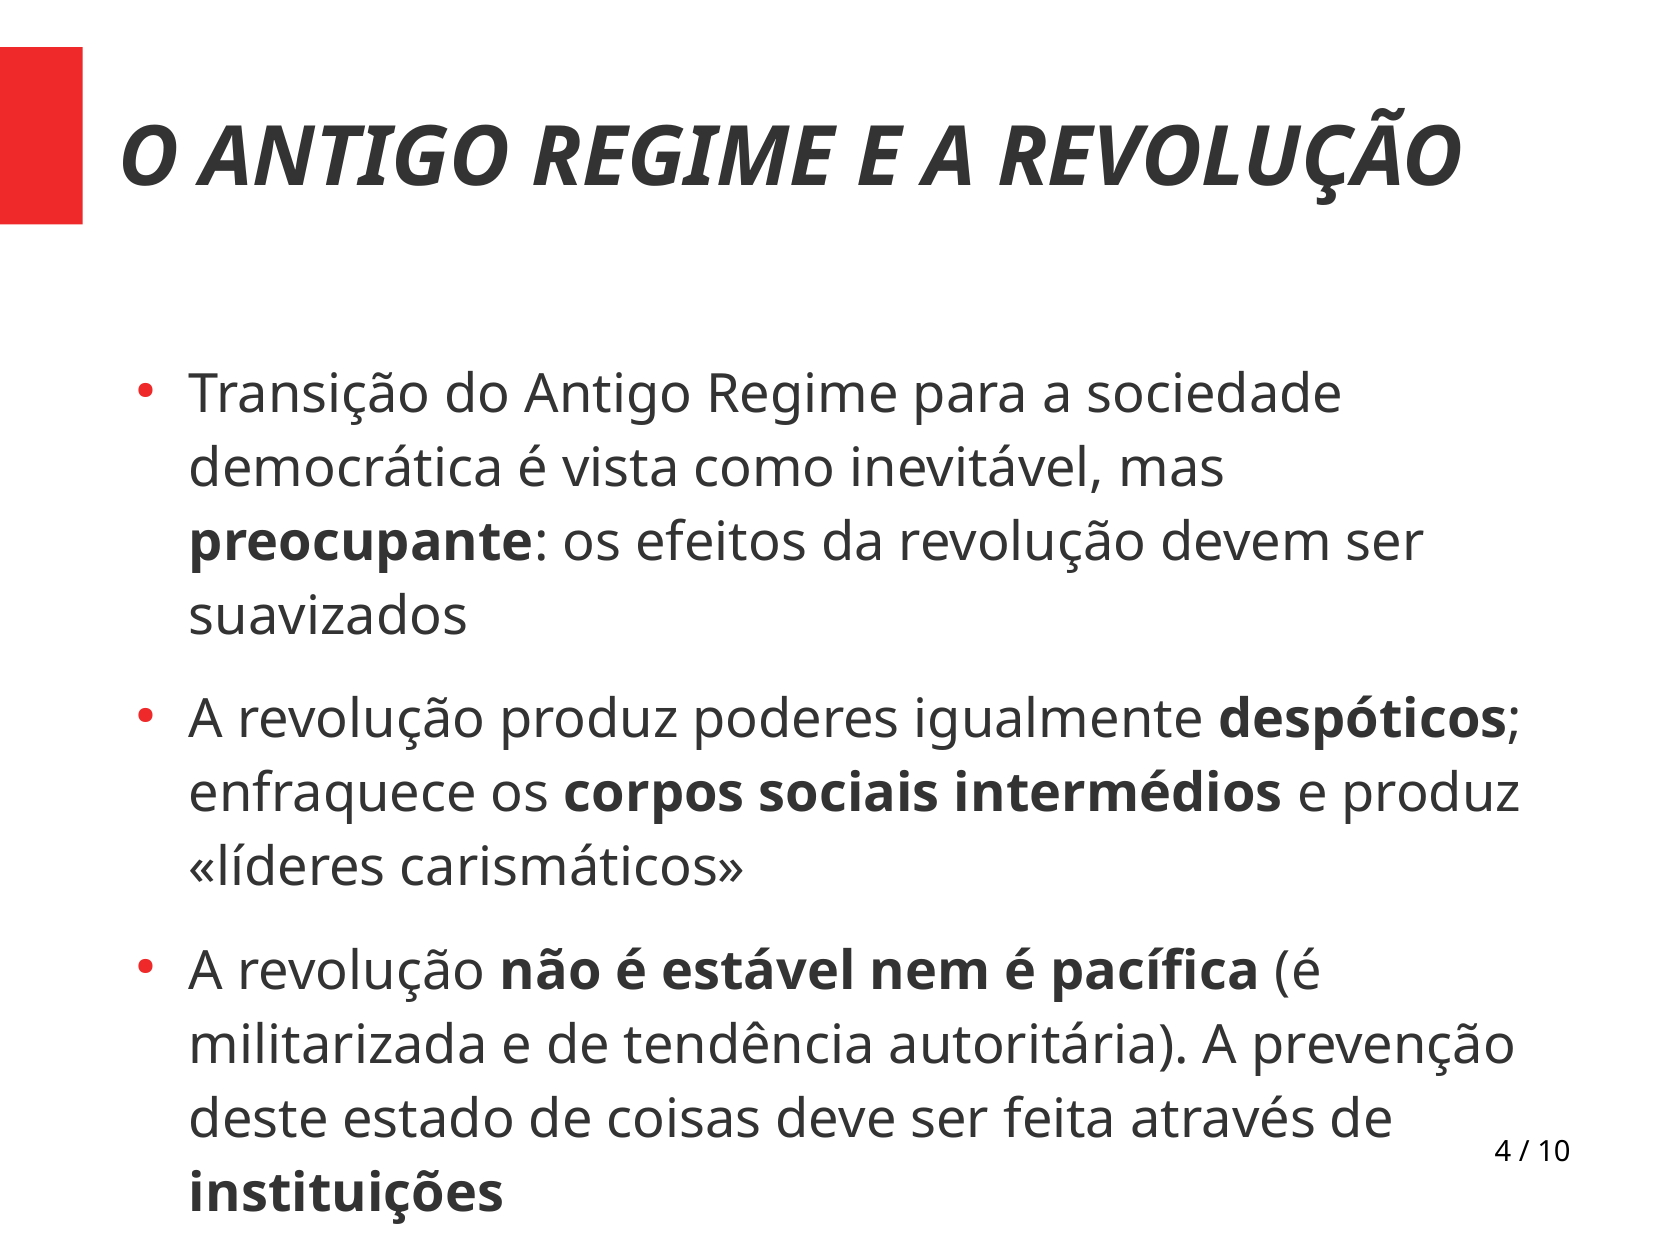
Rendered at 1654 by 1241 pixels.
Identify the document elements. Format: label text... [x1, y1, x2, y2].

list Transição do Antigo Regime para a sociedade democrática é vista como inevitável, mas preocupante: os efeitos da revolução devem ser suavizados A revolução produz poderes igualmente despóticos; enfraquece os corpos sociais intermédios e produz «líderes carismáticos» A revolução não é estável nem é pacífica (é militarizada e de tendência autoritária). A prevenção deste estado de coisas deve ser feita através de instituições [118, 354, 1536, 1074]
title O ANTIGO REGIME E A REVOLUÇÃO [118, 49, 1571, 257]
